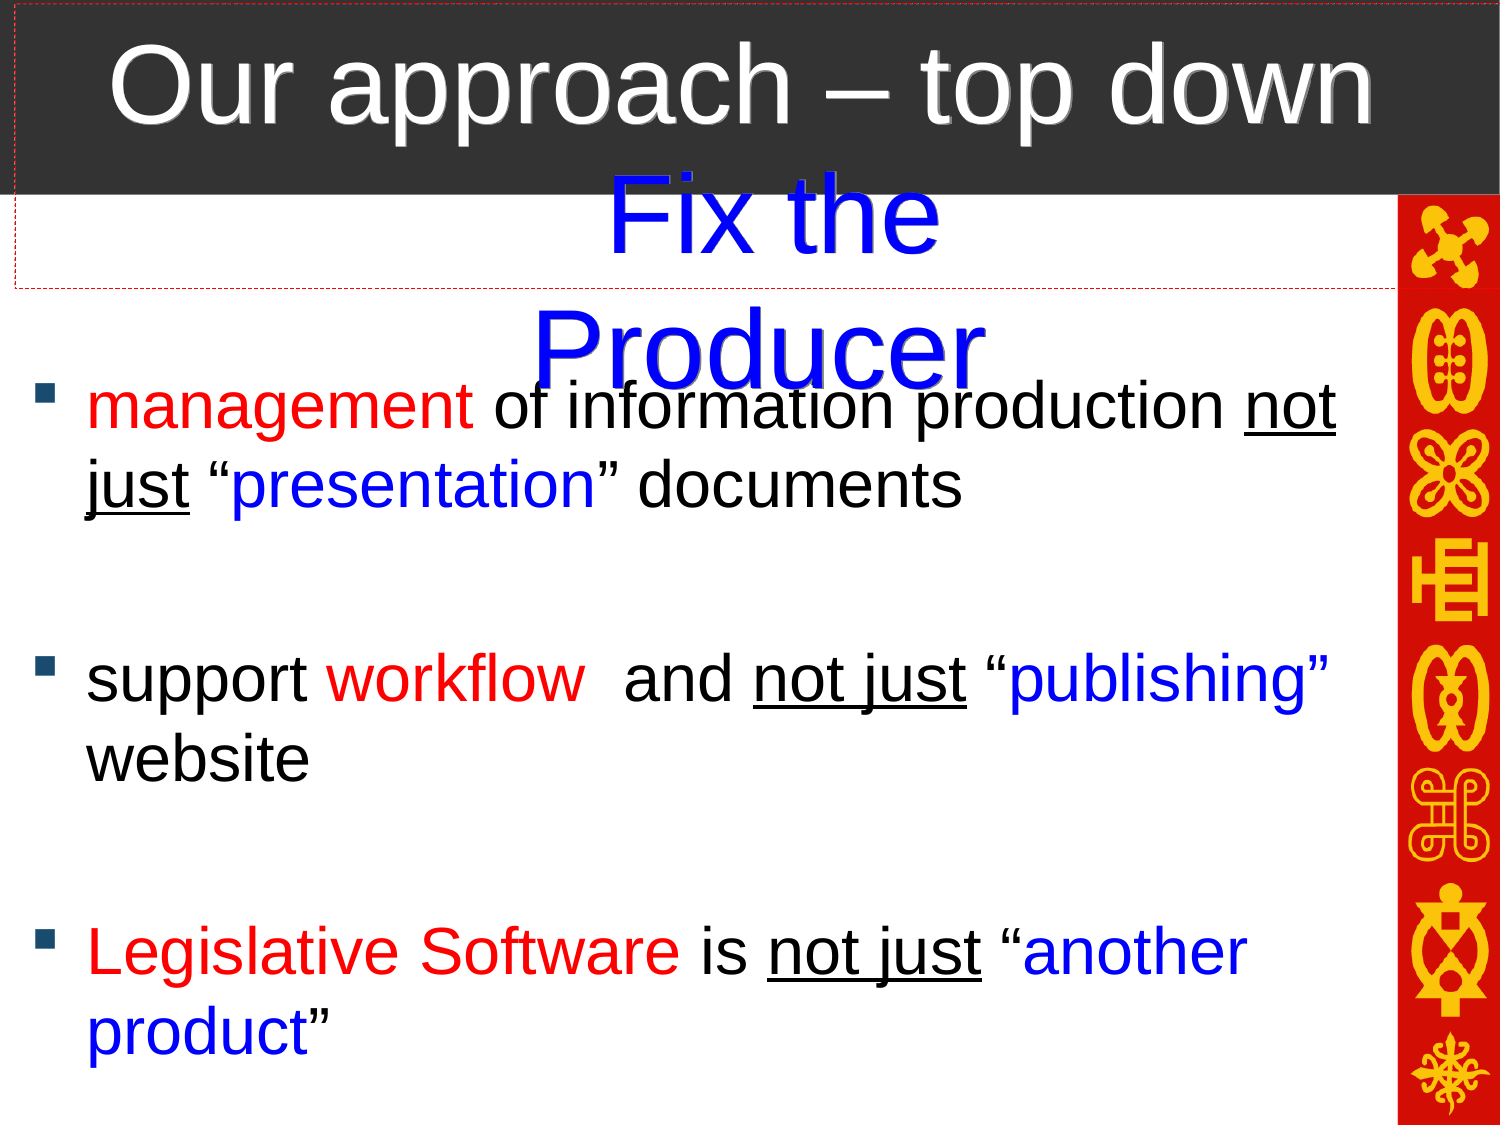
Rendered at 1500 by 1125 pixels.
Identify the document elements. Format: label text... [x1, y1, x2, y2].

text_box Fix the Producer [316, 200, 1202, 351]
list management of information production not just “presentation” documents support workflow and not just “publishing” website Legislative Software is not just “another product” [15, 353, 1366, 1029]
picture [1397, 289, 1500, 1125]
title Our approach – top down [15, 3, 1500, 289]
